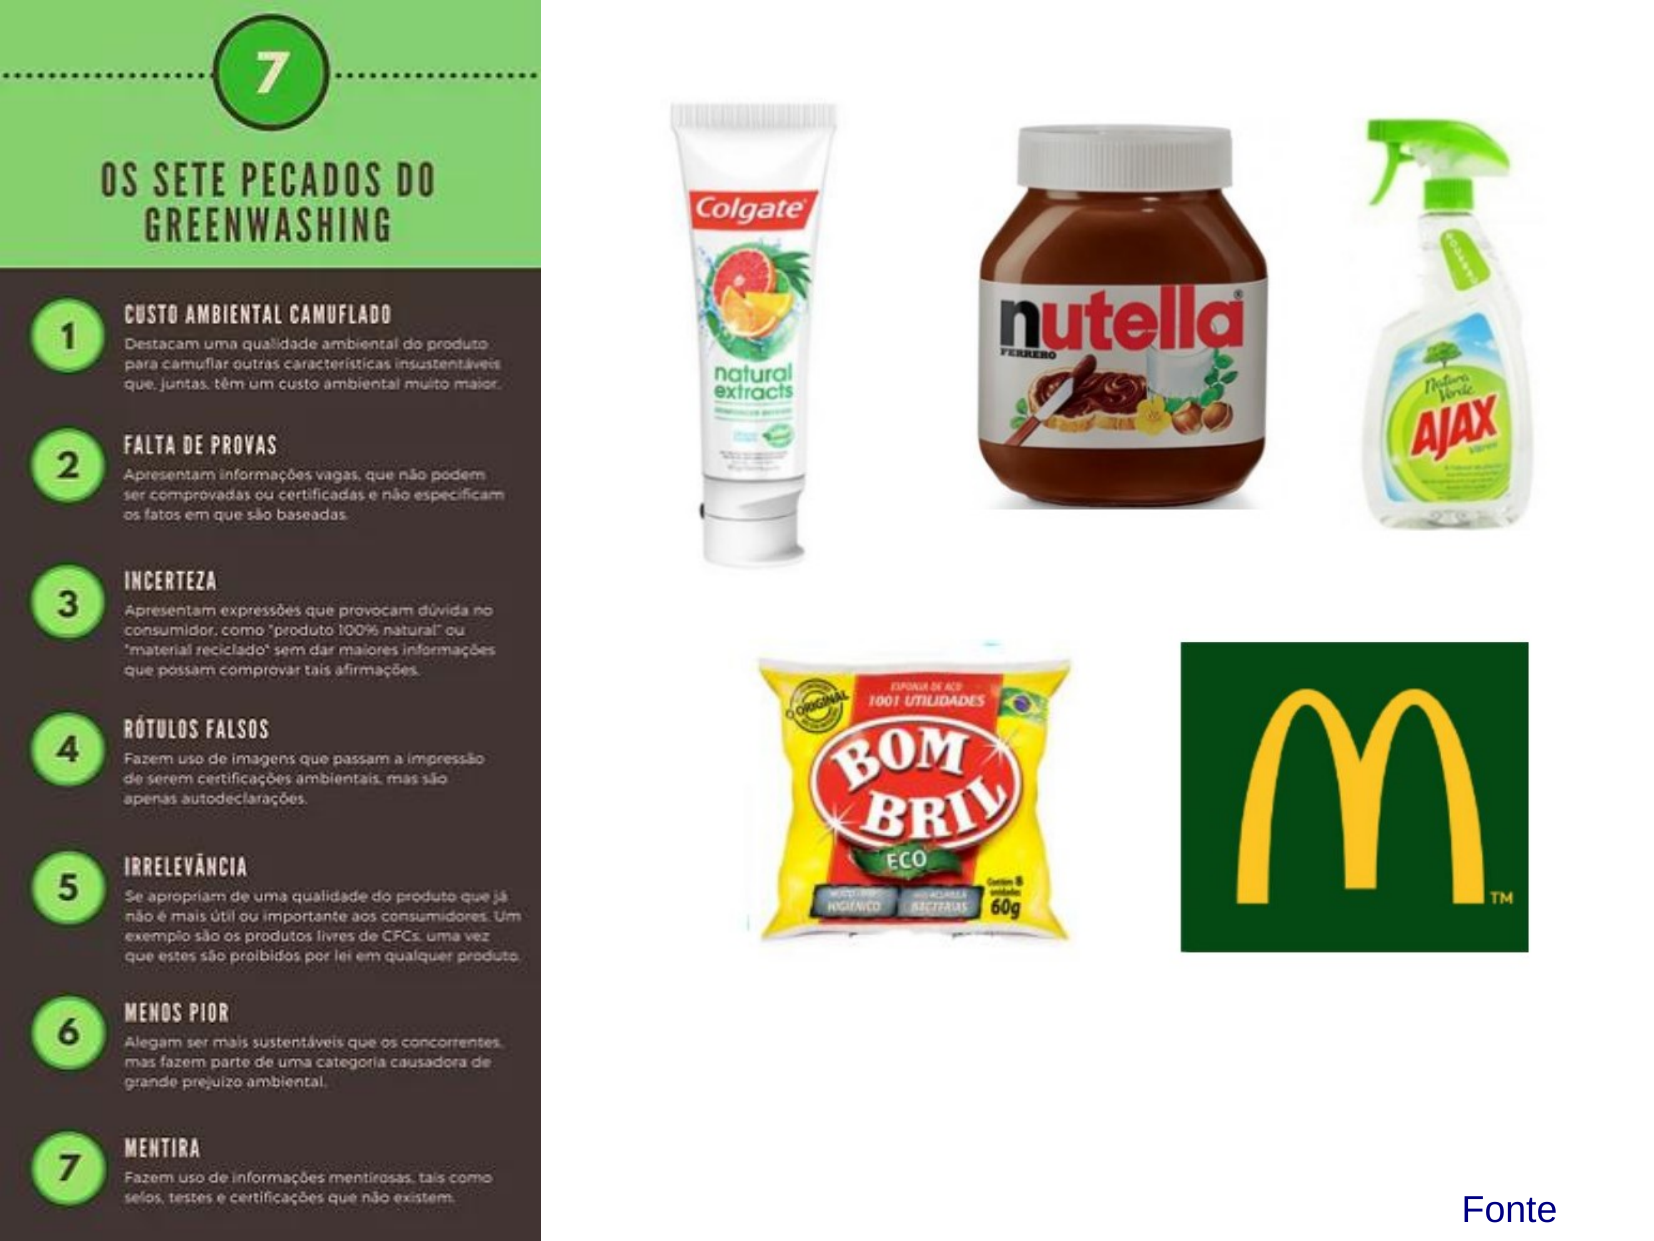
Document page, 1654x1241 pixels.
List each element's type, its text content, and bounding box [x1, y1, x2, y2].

picture [0, 0, 541, 1241]
picture [649, 68, 1570, 975]
text_box Fonte [1446, 1181, 1595, 1238]
